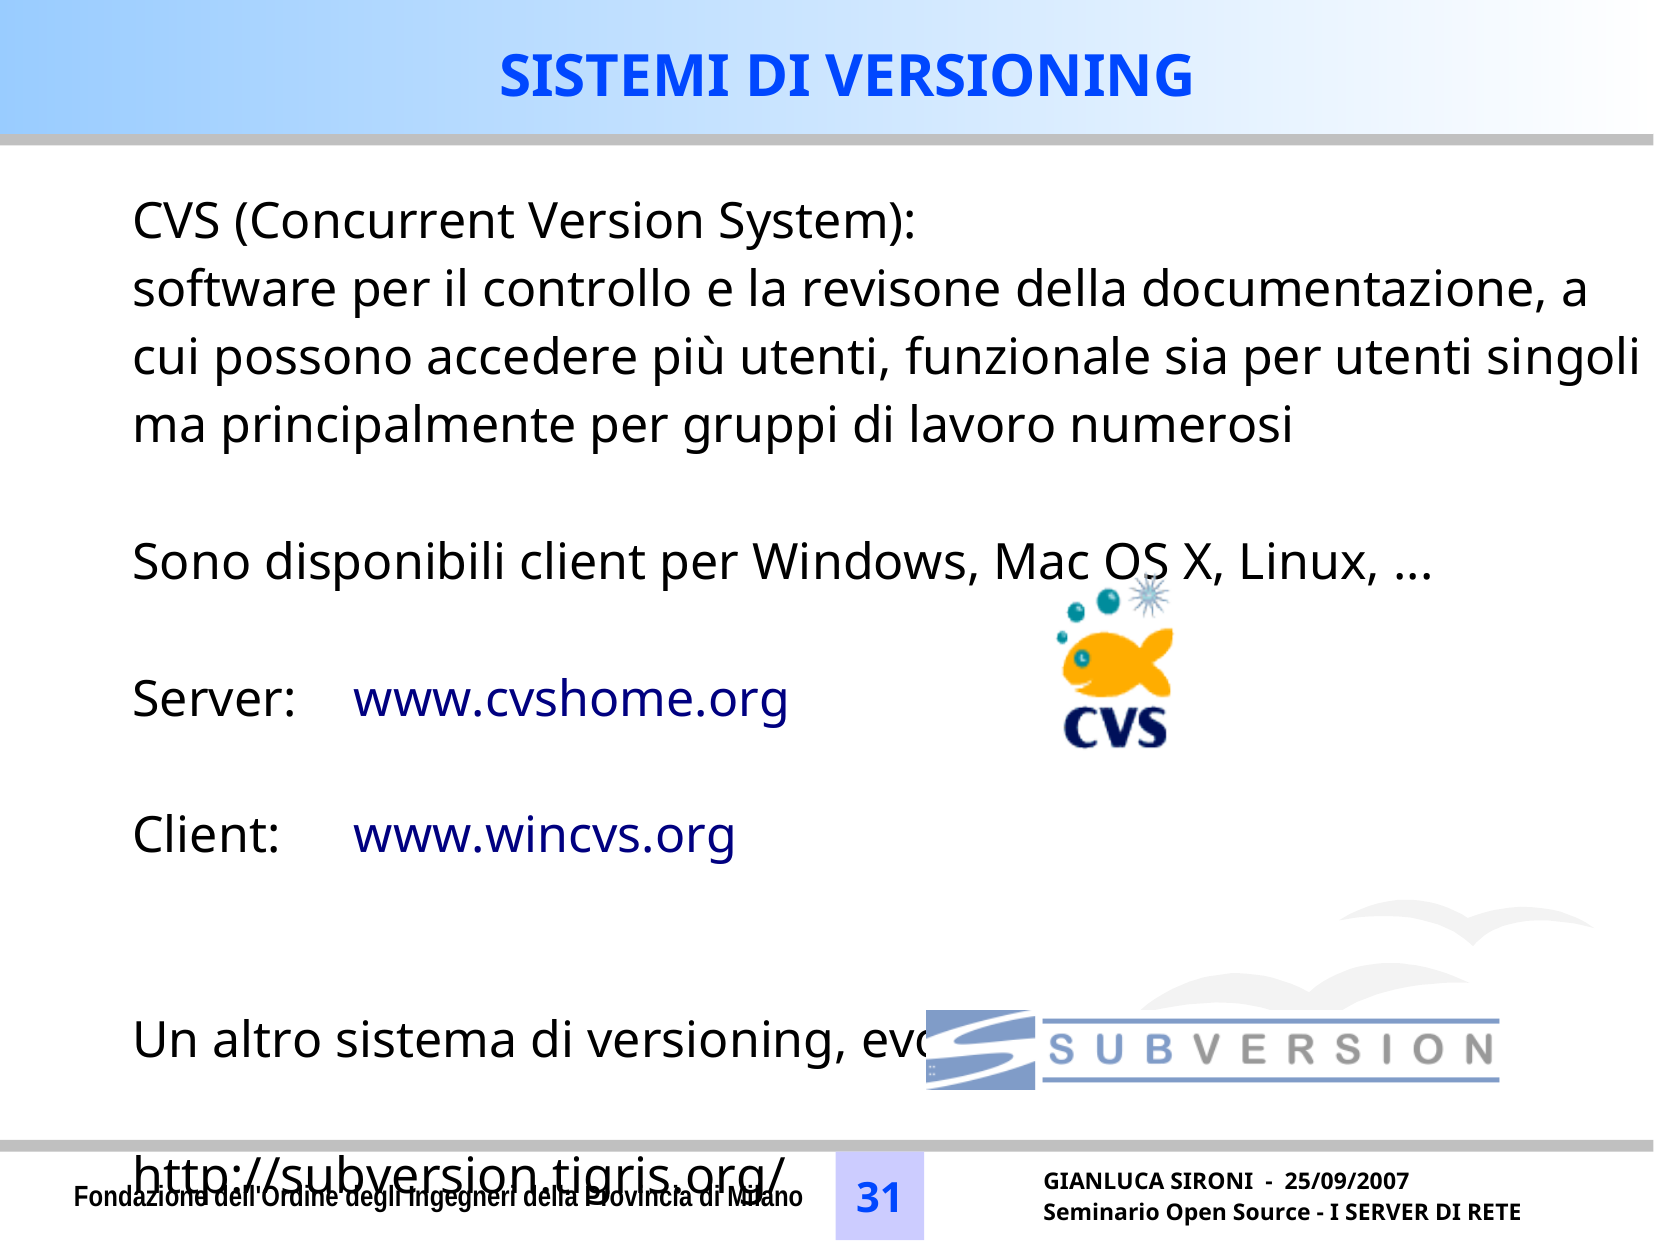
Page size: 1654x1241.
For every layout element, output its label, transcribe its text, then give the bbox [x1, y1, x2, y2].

picture [926, 1010, 1507, 1090]
title SISTEMI DI VERSIONING [85, 0, 1654, 148]
list CVS (Concurrent Version System): software per il controllo e la revisone della documentazione, a cui possono accedere più utenti, funzionale sia per utenti singoli ma principalmente per gruppi di lavoro numerosi Sono disponibili client per Windows, Mac OS X, Linux, ... Server: www.cvshome.org Client: www.wincvs.org Un altro sistema di versioning, evoluzione di CVS è SVN http://subversion.tigris.org/ [111, 184, 1654, 1123]
picture [1049, 571, 1182, 763]
